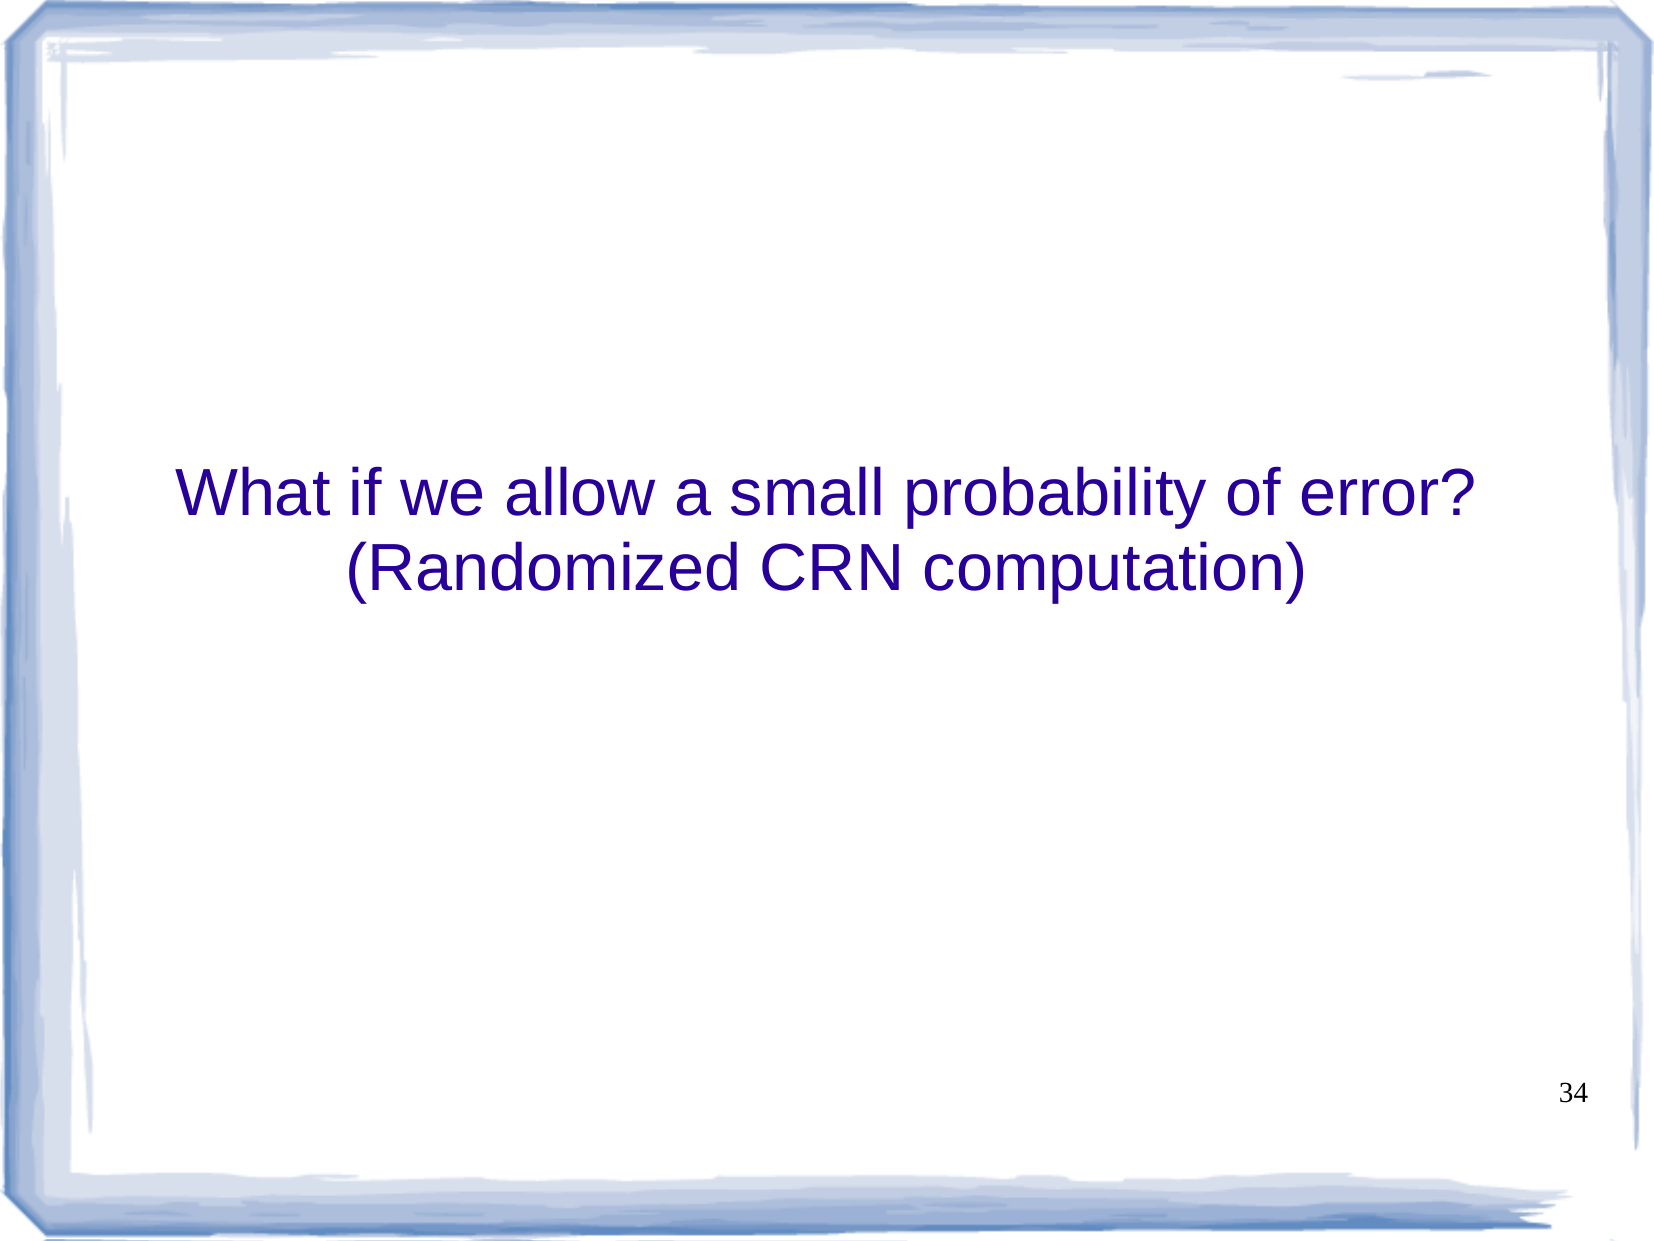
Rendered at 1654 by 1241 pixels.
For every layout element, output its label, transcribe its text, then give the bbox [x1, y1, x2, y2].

subtitle What if we allow a small probability of error? (Randomized CRN computation) [82, 49, 1571, 1010]
picture [0, 0, 1654, 1241]
